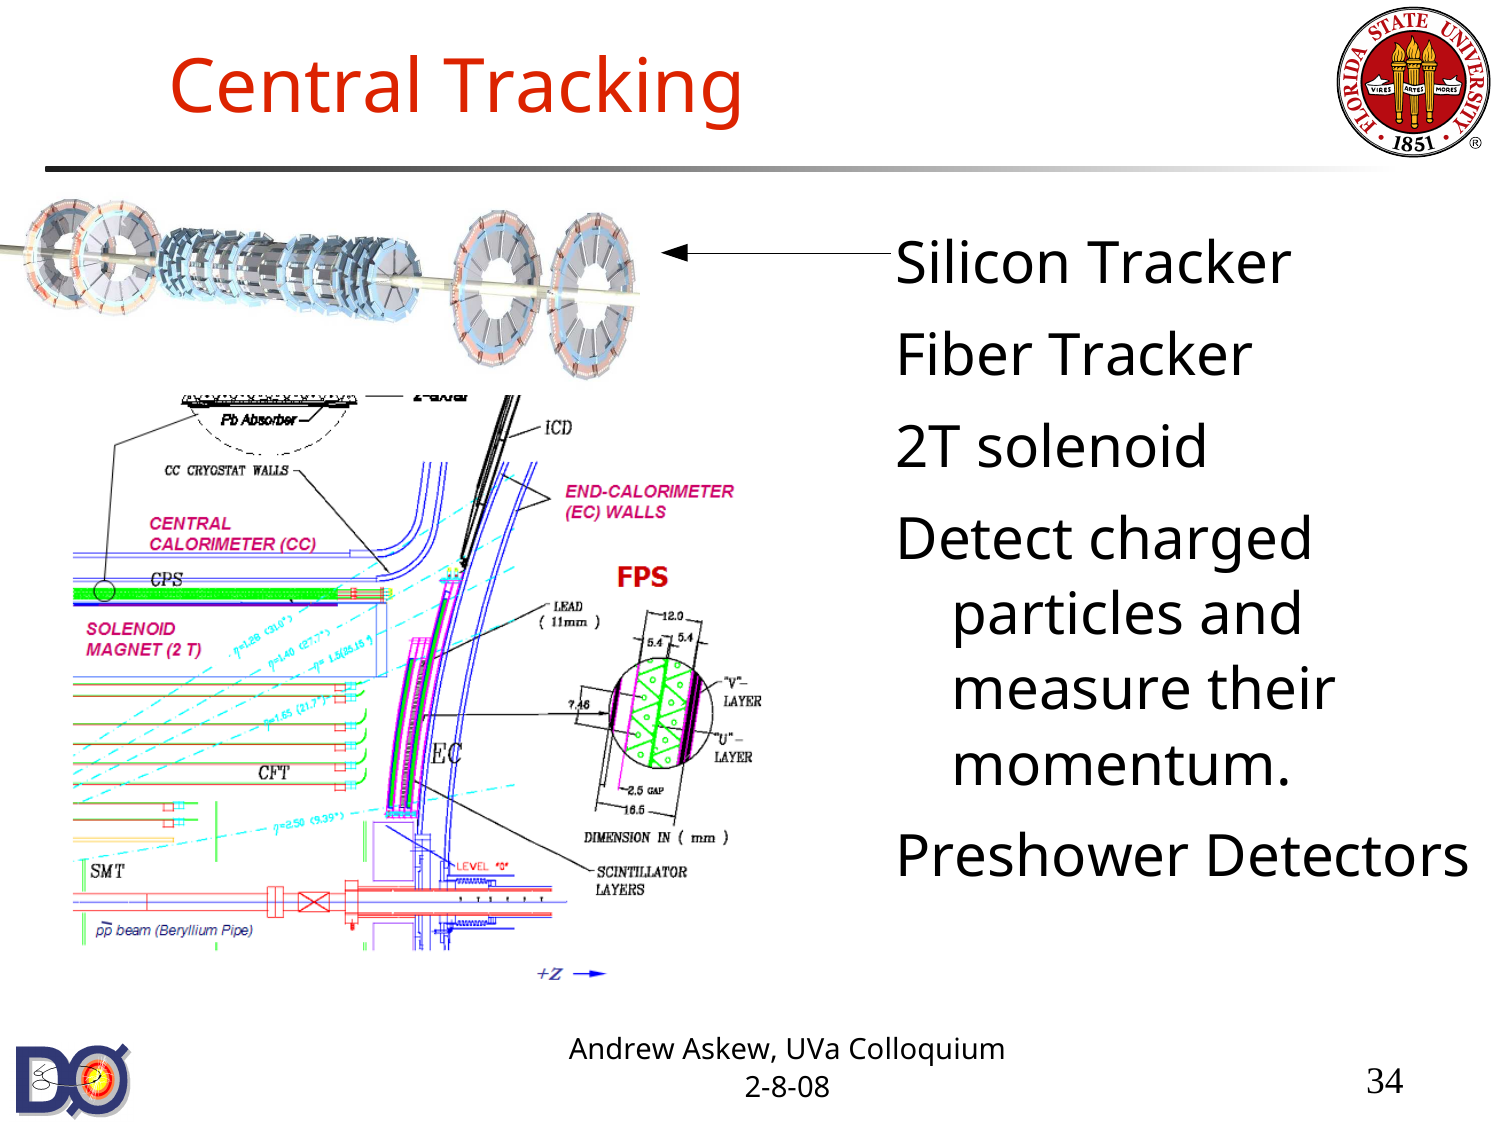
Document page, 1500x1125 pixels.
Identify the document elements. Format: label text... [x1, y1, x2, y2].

picture [0, 180, 768, 996]
title Central Tracking [168, 29, 1313, 137]
picture [9, 1042, 134, 1122]
picture [1335, 5, 1492, 159]
list Silicon Tracker Fiber Tracker 2T solenoid Detect charged particles and measure their momentum. Preshower Detectors [895, 223, 1500, 1007]
